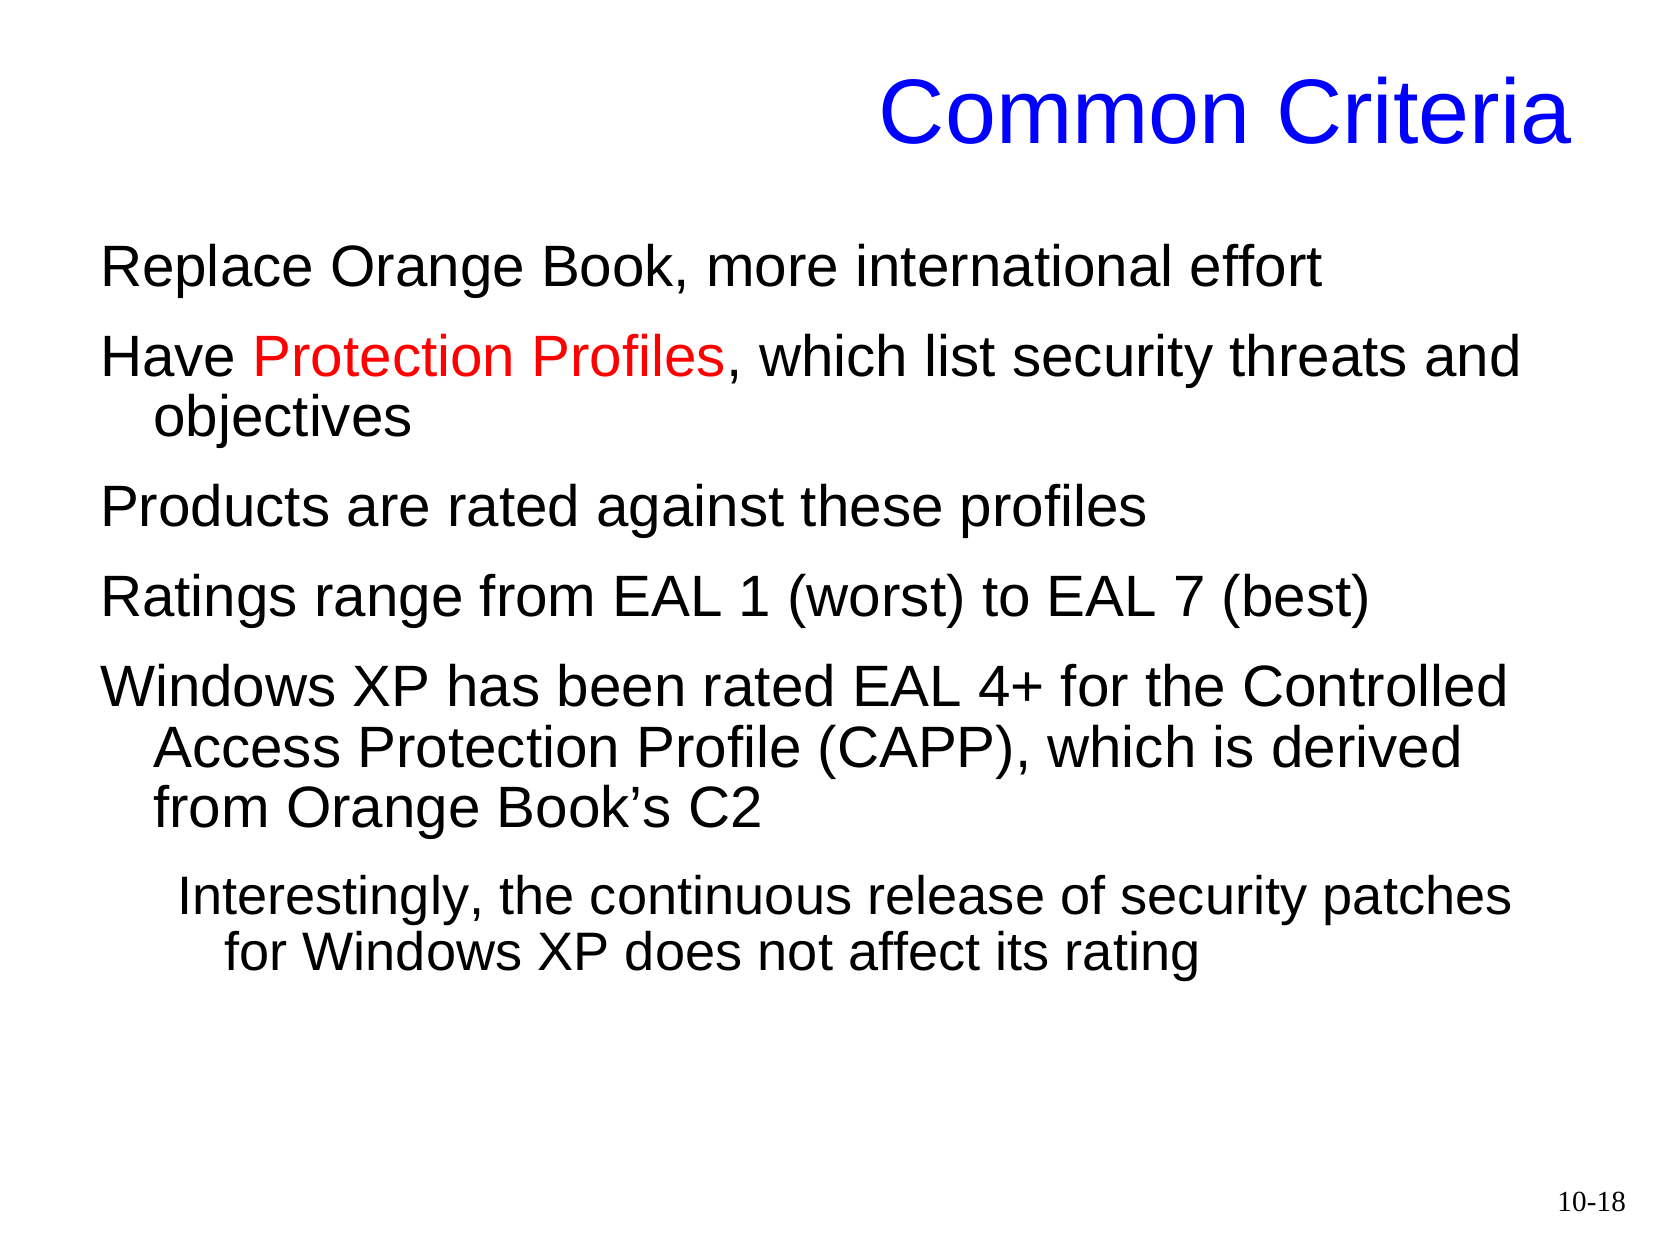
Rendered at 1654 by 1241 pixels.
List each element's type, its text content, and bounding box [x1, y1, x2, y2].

list Replace Orange Book, more international effort Have Protection Profiles, which list security threats and objectives Products are rated against these profiles Ratings range from EAL 1 (worst) to EAL 7 (best) Windows XP has been rated EAL 4+ for the Controlled Access Protection Profile (CAPP), which is derived from Orange Book’s C2 Interestingly, the continuous release of security patches for Windows XP does not affect its rating [82, 237, 1571, 1170]
title Common Criteria [84, 11, 1573, 218]
